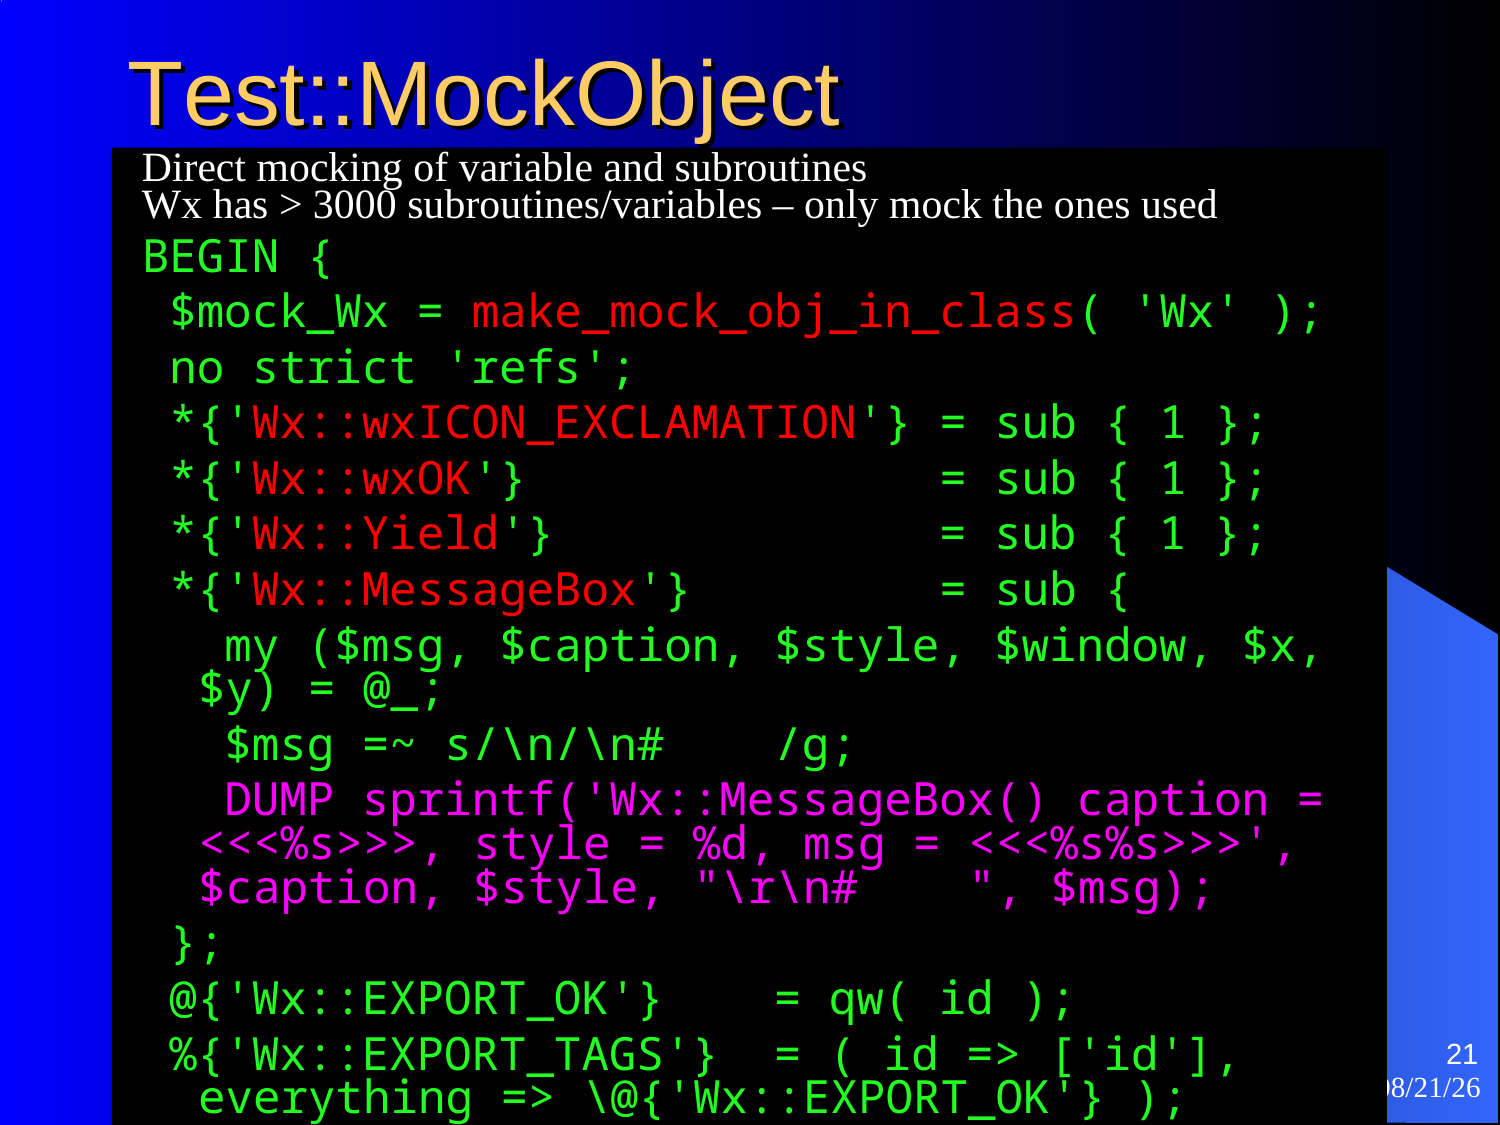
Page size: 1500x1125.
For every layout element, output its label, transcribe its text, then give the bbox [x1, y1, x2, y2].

title Test::MockObject [112, 0, 1438, 188]
list Direct mocking of variable and subroutines Wx has > 3000 subroutines/variables – only mock the ones used BEGIN { $mock_Wx = make_mock_obj_in_class( 'Wx' ); no strict 'refs'; *{'Wx::wxICON_EXCLAMATION'} = sub { 1 }; *{'Wx::wxOK'} = sub { 1 }; *{'Wx::Yield'} = sub { 1 }; *{'Wx::MessageBox'} = sub { my ($msg, $caption, $style, $window, $x, $y) = @_; $msg =~ s/\n/\n# /g; DUMP sprintf('Wx::MessageBox() caption = <<<%s>>>, style = %d, msg = <<<%s%s>>>', $caption, $style, "\r\n# ", $msg); }; @{'Wx::EXPORT_OK'} = qw( id ); %{'Wx::EXPORT_TAGS'} = ( id => ['id'], everything => \@{'Wx::EXPORT_OK'} ); } [111, 147, 1387, 1117]
